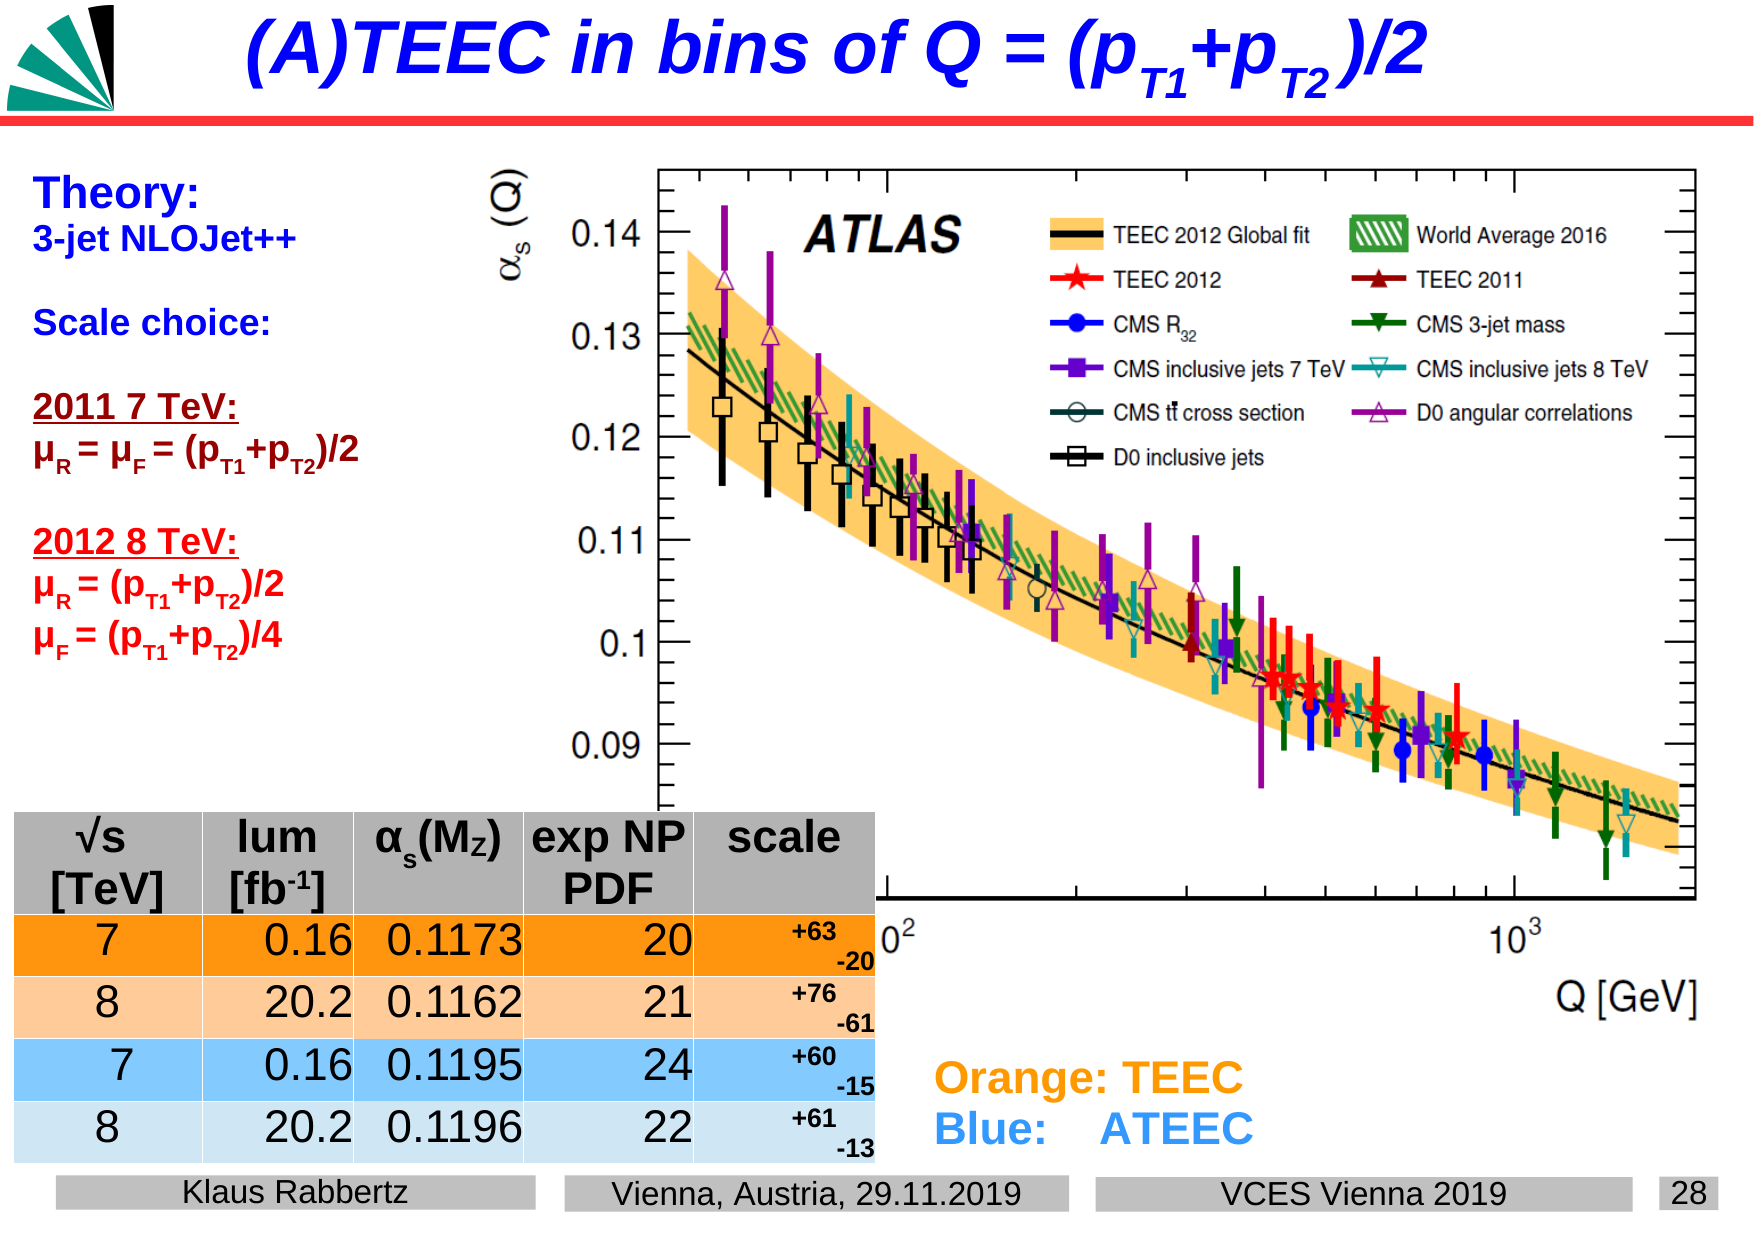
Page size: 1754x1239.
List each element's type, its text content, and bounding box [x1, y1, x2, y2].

table_header √s [TeV] [14, 812, 202, 914]
table_cell 0.1195 [354, 1039, 523, 1101]
table_cell 7 [14, 915, 202, 976]
table_header αs(MZ) [354, 812, 523, 914]
table_cell 21 [524, 977, 693, 1038]
table_cell 22 [524, 1102, 693, 1163]
table_cell 8 [14, 1102, 202, 1163]
table_cell 0.16 [203, 915, 353, 976]
table_cell +61-13 [694, 1102, 875, 1163]
table_cell +76-61 [694, 977, 875, 1038]
table_header exp NP PDF [524, 812, 693, 914]
table_cell 20.2 [203, 1102, 353, 1163]
title (A)TEEC in bins of Q = (pT1+pT2 )/2 [129, 0, 1545, 114]
table_cell 0.16 [203, 1039, 353, 1101]
table_cell 8 [14, 977, 202, 1038]
table_cell 7 [14, 1039, 202, 1101]
table_cell 20 [524, 915, 693, 976]
table_cell 0.1162 [354, 977, 523, 1039]
table_header scale [694, 812, 875, 914]
text_box Orange: TEEC Blue: ATEEC [921, 1046, 1273, 1161]
table_cell +63-20 [694, 915, 875, 976]
picture [481, 155, 1708, 1029]
table_cell 20.2 [203, 977, 353, 1038]
table_cell 0.1173 [354, 915, 523, 976]
text_box Theory: 3-jet NLOJet++ Scale choice: 2011 7 TeV: μR = μF = (pT1+pT2)/2 2012 8 TeV: μR = (pT1+pT2)/2 μF = (pT1+pT2)/4 [20, 160, 372, 671]
picture [7, 5, 114, 112]
table_cell 24 [524, 1039, 693, 1101]
table_cell +60-15 [694, 1039, 875, 1101]
table_header lum [fb-1] [203, 812, 353, 914]
table_cell 0.1196 [354, 1101, 523, 1163]
